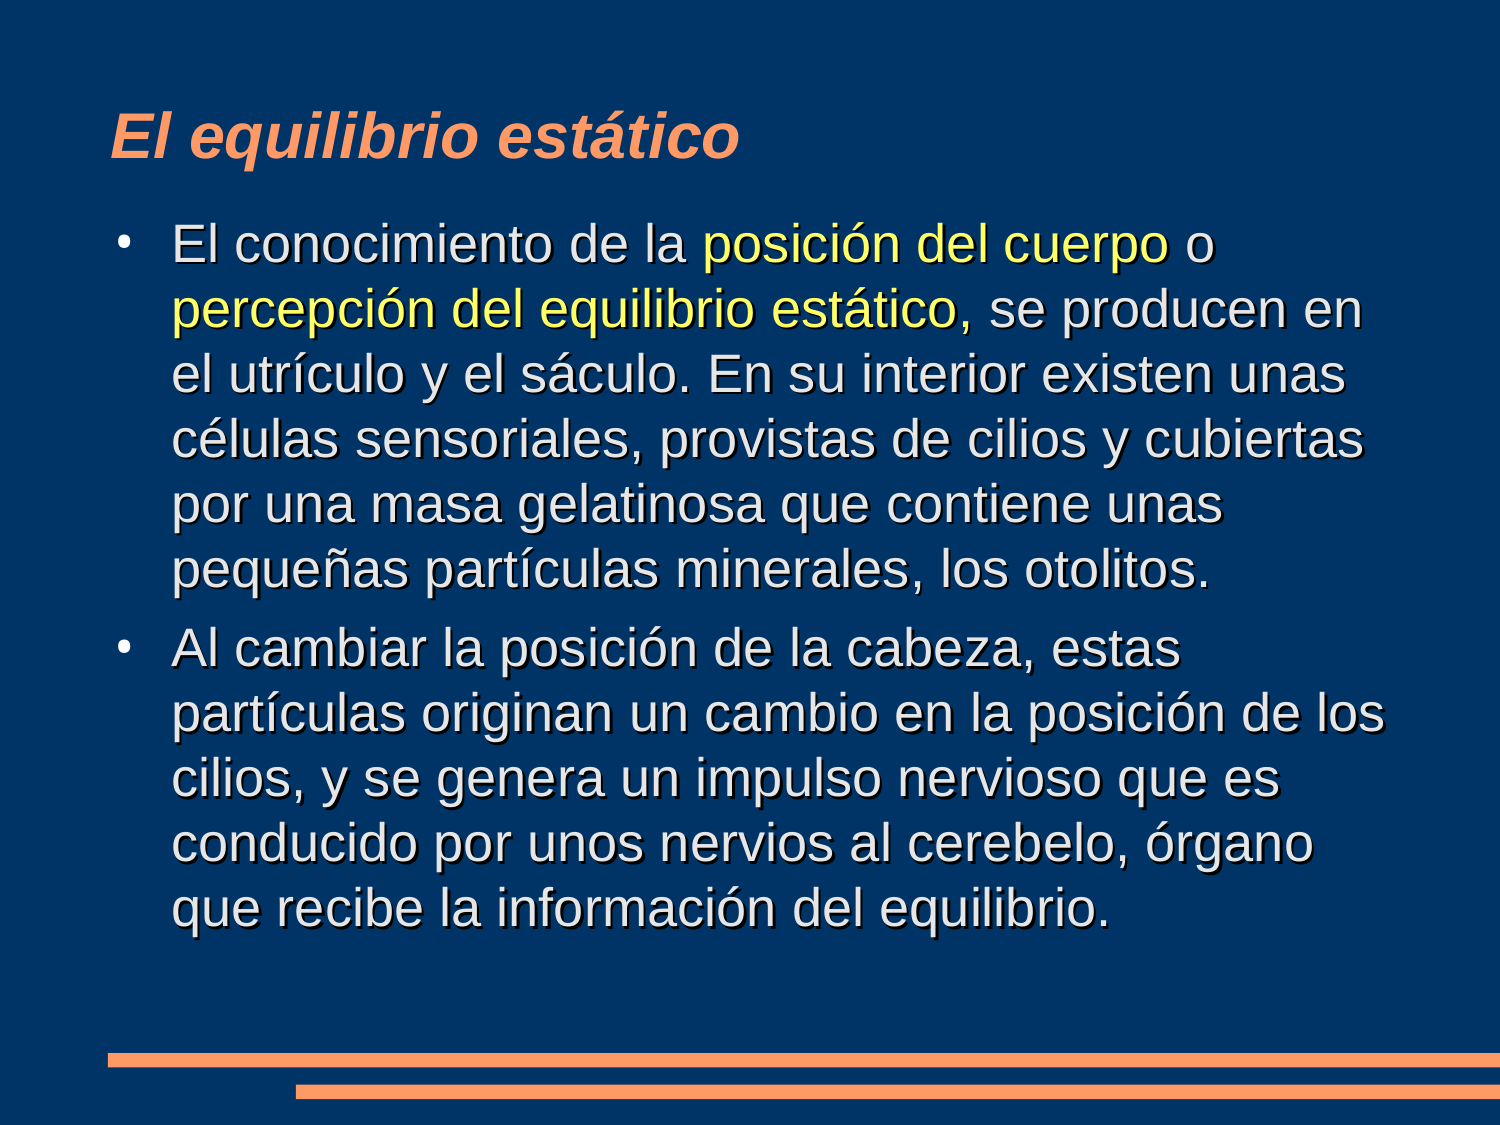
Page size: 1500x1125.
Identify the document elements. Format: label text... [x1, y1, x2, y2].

list El conocimiento de la posición del cuerpo o percepción del equilibrio estático, se producen en el utrículo y el sáculo. En su interior existen unas células sensoriales, provistas de cilios y cubiertas por una masa gelatinosa que contiene unas pequeñas partículas minerales, los otolitos. Al cambiar la posición de la cabeza, estas partículas originan un cambio en la posición de los cilios, y se genera un impulso nervioso que es conducido por unos nervios al cerebelo, órgano que recibe la información del equilibrio. [100, 200, 1406, 945]
title El equilibrio estático [110, 41, 1392, 230]
